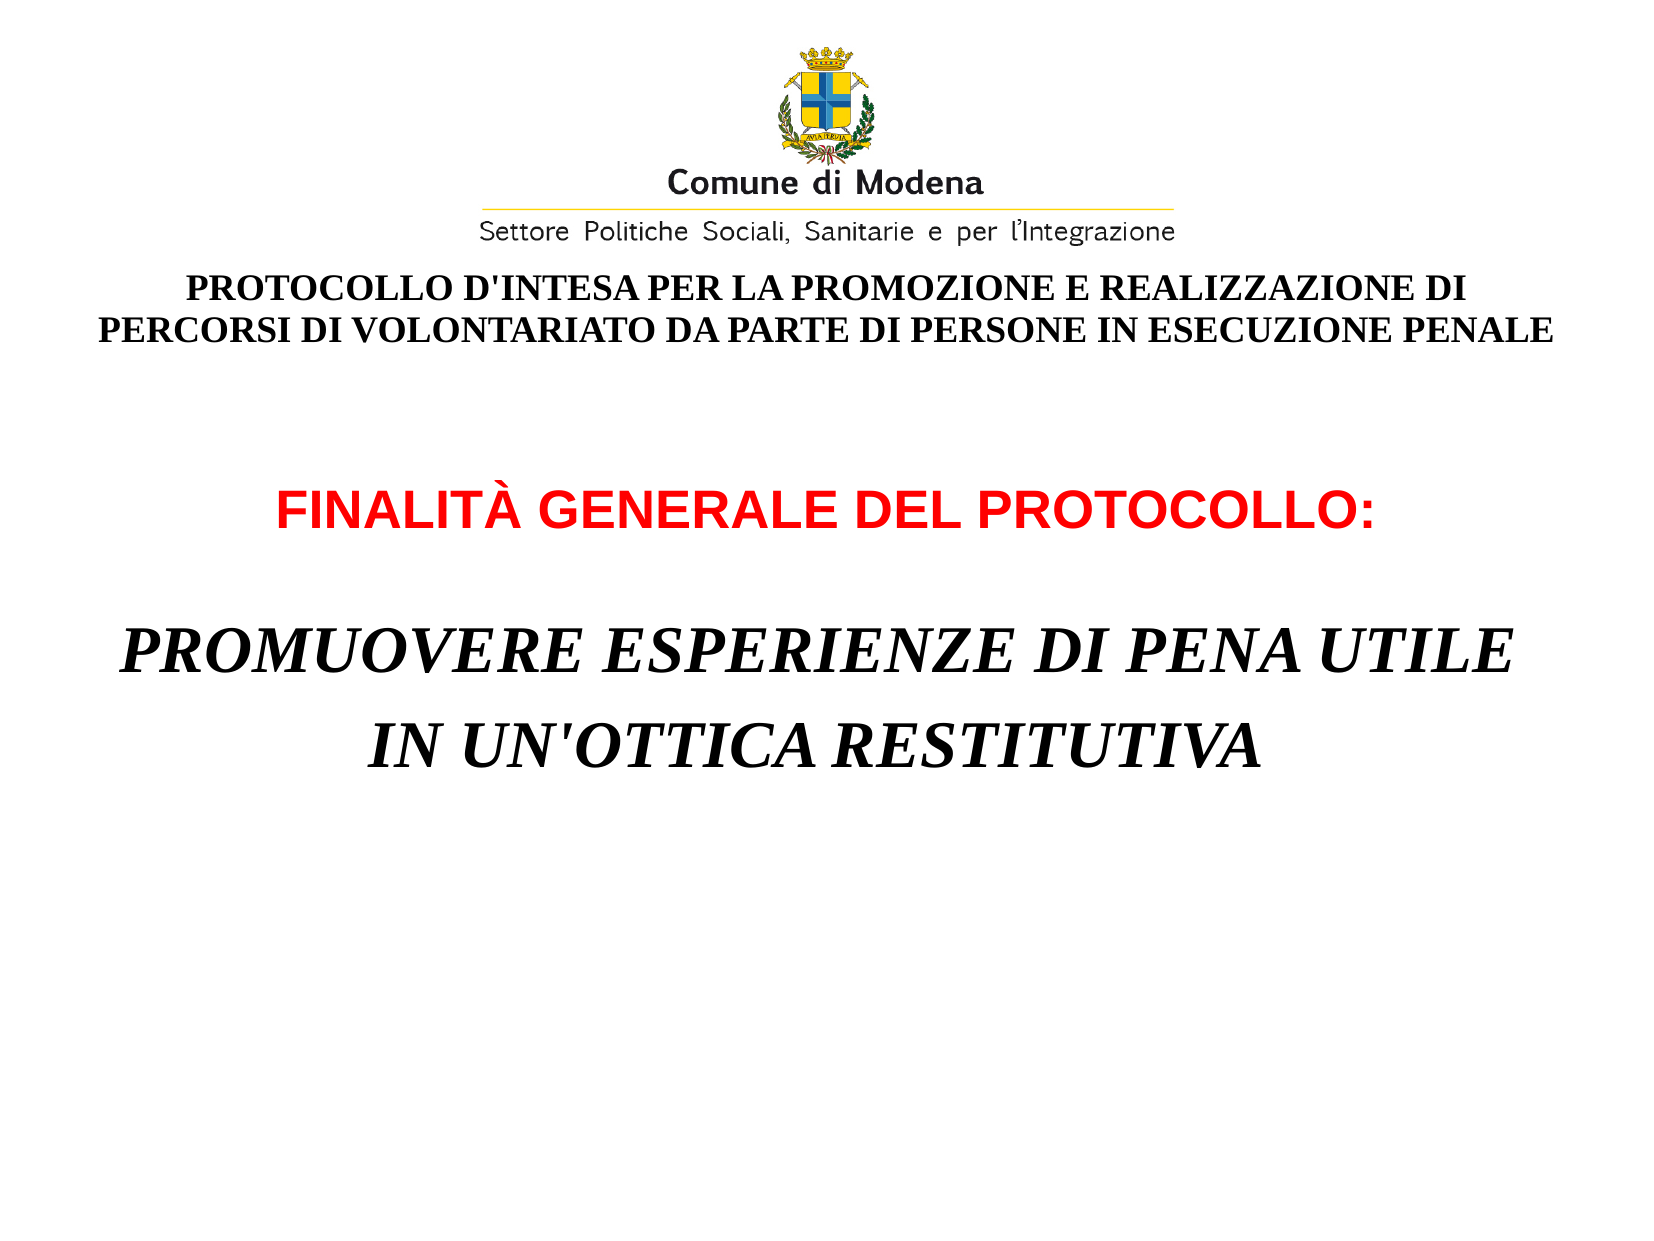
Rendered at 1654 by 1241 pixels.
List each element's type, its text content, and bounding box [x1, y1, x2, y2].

text_box PROTOCOLLO D'INTESA PER LA PROMOZIONE E REALIZZAZIONE DI PERCORSI DI VOLONTARIATO DA PARTE DI PERSONE IN ESECUZIONE PENALE [76, 259, 1577, 360]
text_box FINALITÀ GENERALE DEL PROTOCOLLO: PROMUOVERE ESPERIENZE DI PENA UTILE IN UN'OTTICA RESTITUTIVA [82, 472, 1571, 922]
picture [478, 47, 1176, 249]
